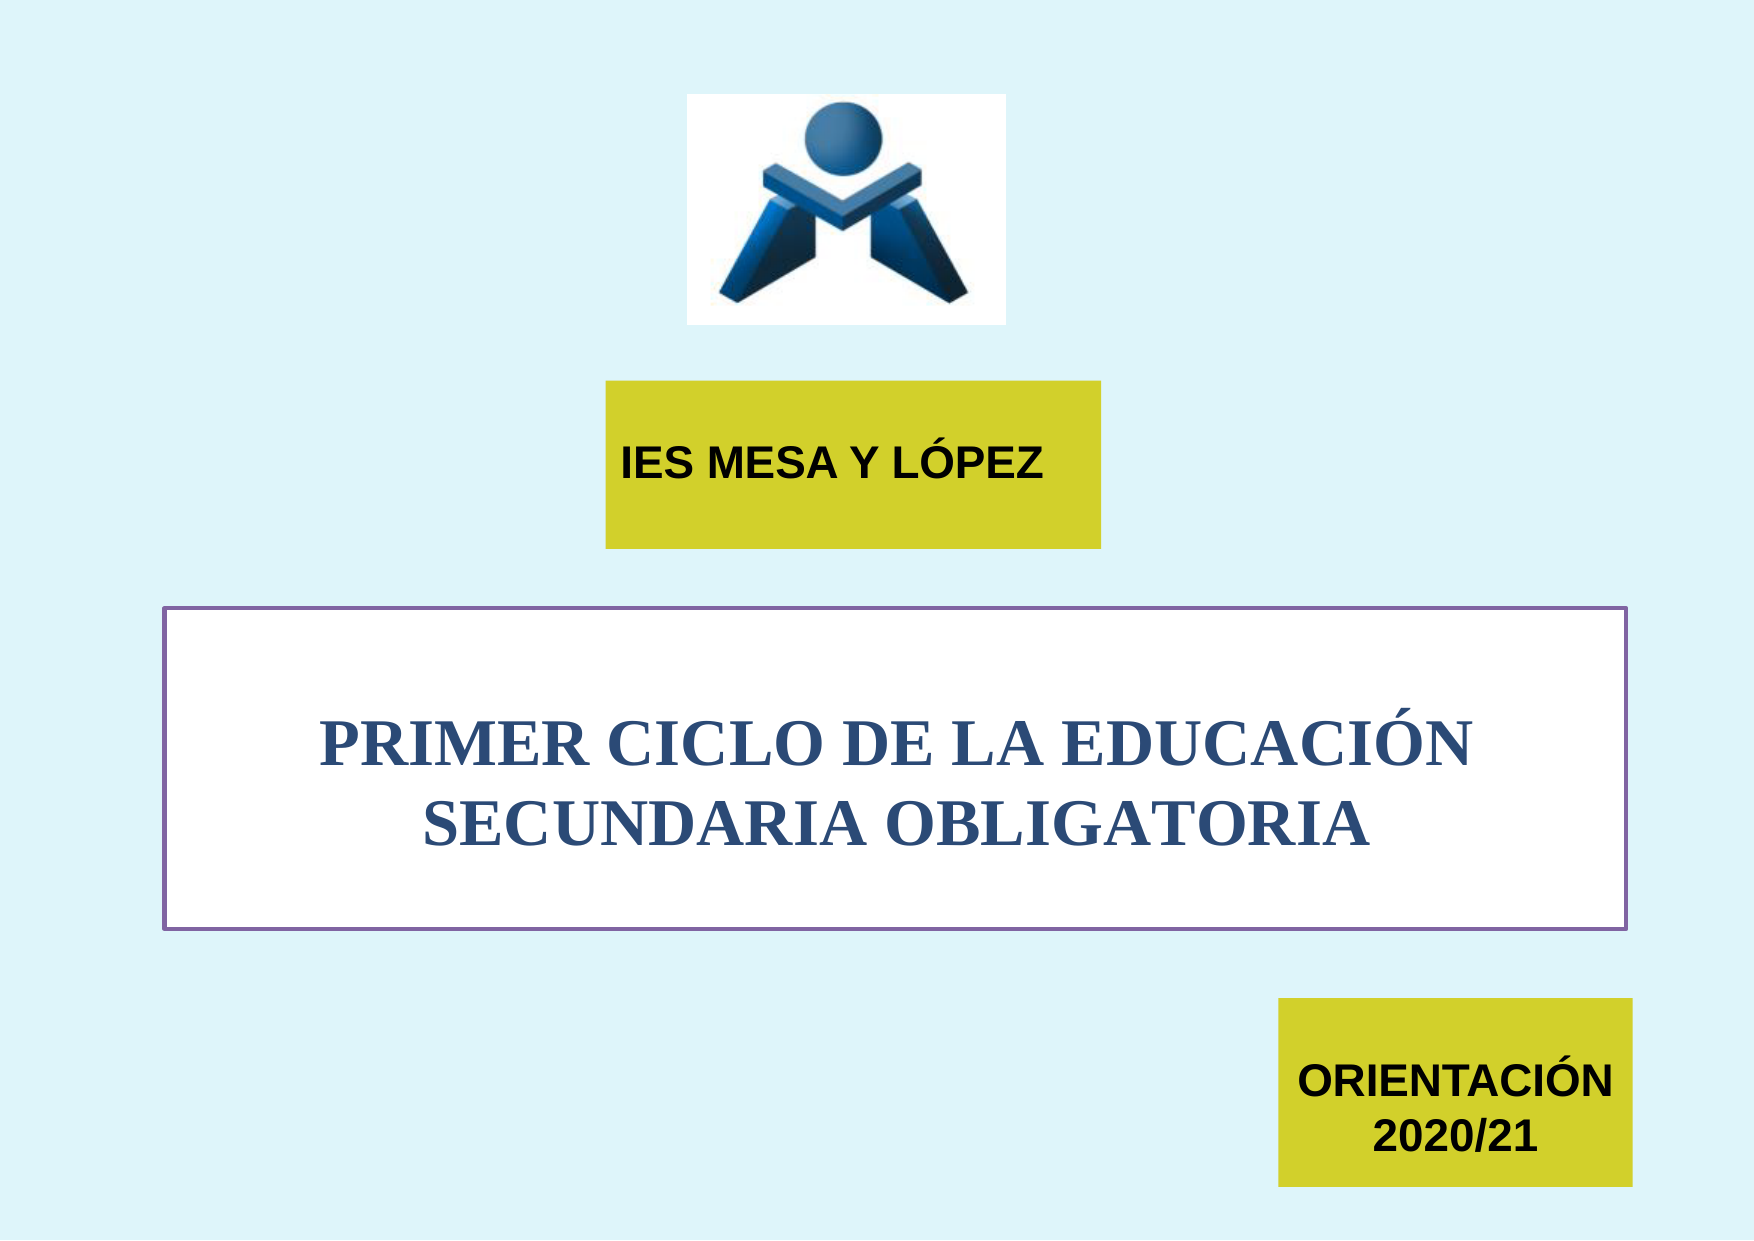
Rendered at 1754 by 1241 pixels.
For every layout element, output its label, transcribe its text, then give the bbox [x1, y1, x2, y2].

picture [687, 94, 1006, 325]
text_box IES MESA Y LÓPEZ [605, 380, 1102, 549]
text_box ORIENTACIÓN 2020/21 [1278, 998, 1633, 1187]
text_box PRIMER CICLO DE LA EDUCACIÓN SECUNDARIA OBLIGATORIA [164, 608, 1627, 929]
